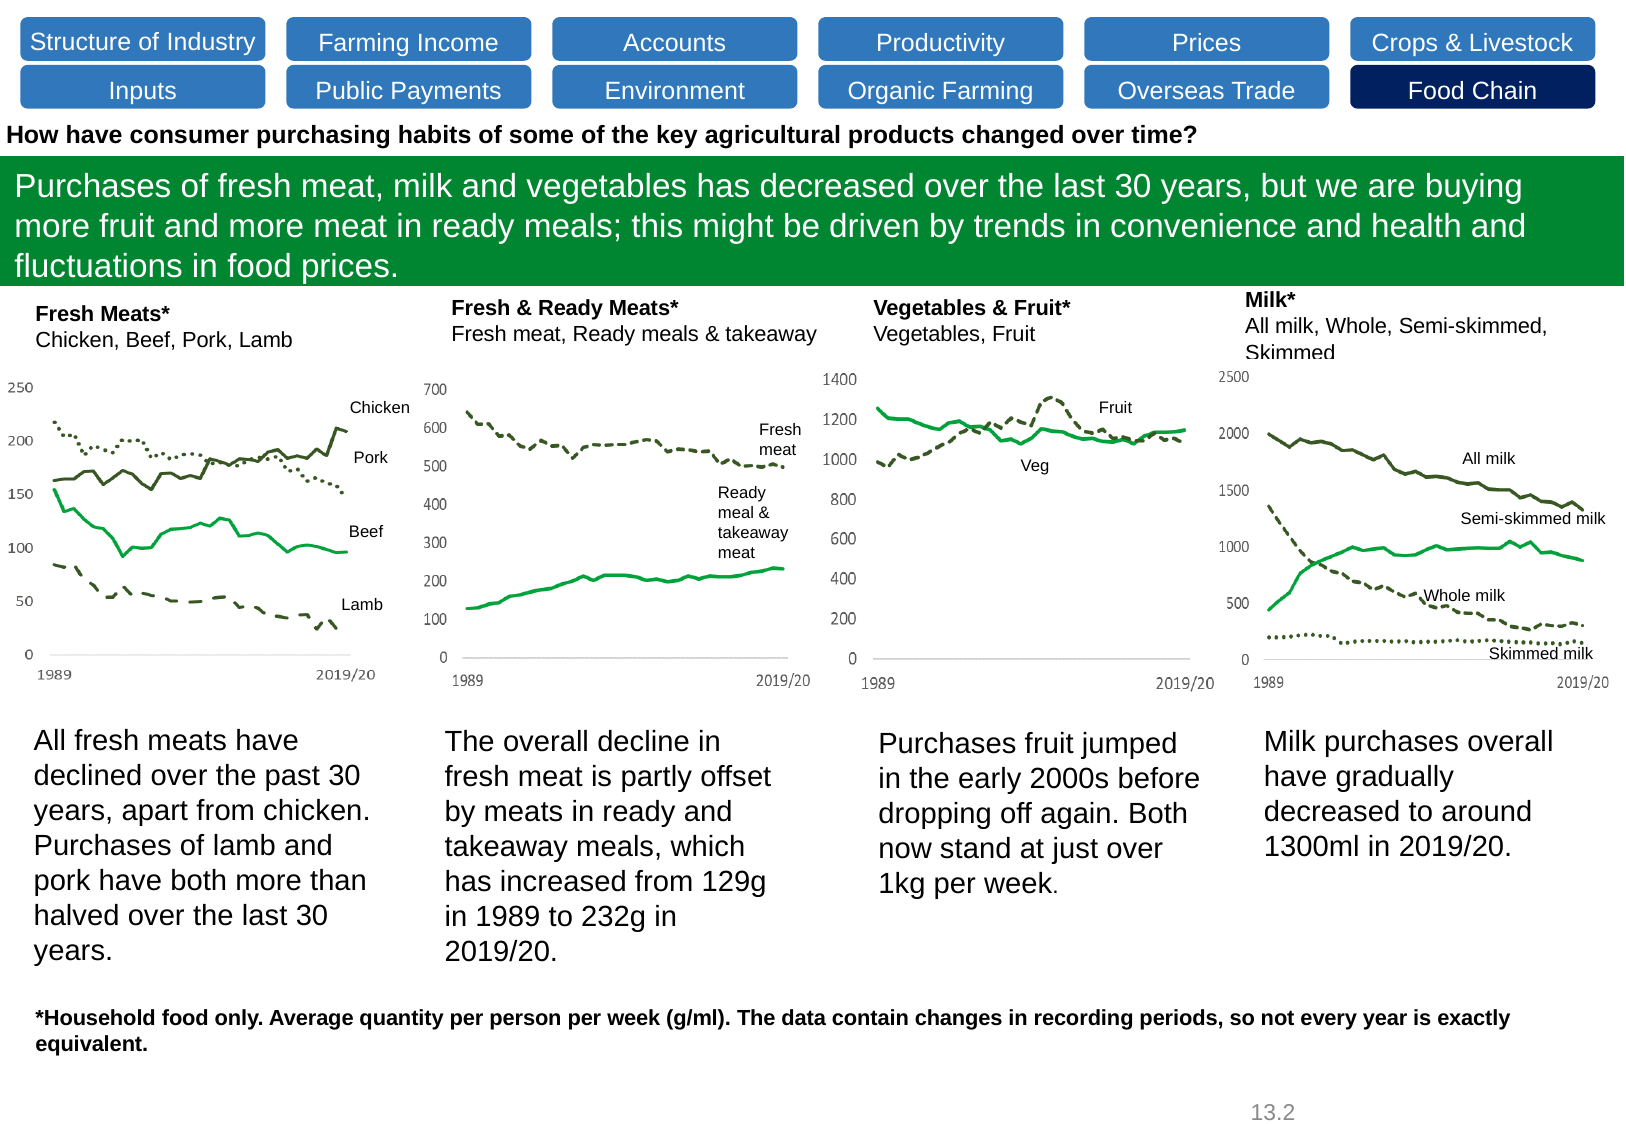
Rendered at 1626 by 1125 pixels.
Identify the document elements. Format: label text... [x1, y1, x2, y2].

text_box Public Payments [286, 64, 532, 109]
text_box Semi-skimmed milk [1445, 500, 1625, 532]
text_box Veg [1005, 446, 1112, 483]
text_box Ready meal & takeaway meat [702, 474, 809, 571]
text_box Beef [333, 513, 446, 557]
text_box *Household food only. Average quantity per person per week (g/ml). The data contain changes in recording periods, so not every year is exactly equivalent. [20, 995, 1589, 1064]
text_box Prices [1084, 17, 1330, 61]
text_box How have consumer purchasing habits of some of the key agricultural products changed over time? [0, 110, 1226, 156]
text_box Milk purchases overall have gradually decreased to around 1300ml in 2019/20. [1249, 715, 1614, 897]
text_box Purchases of fresh meat, milk and vegetables has decreased over the last 30 years, but we are buying more fruit and more meat in ready meals; this might be driven by trends in convenience and health and fluctuations in food prices. [0, 156, 1624, 286]
text_box Productivity [818, 17, 1064, 61]
picture [421, 360, 1615, 722]
text_box Structure of Industry [20, 17, 266, 61]
text_box Organic Farming [818, 64, 1064, 109]
text_box All milk [1447, 440, 1554, 473]
text_box Pork [338, 439, 451, 483]
text_box Food Chain [1350, 64, 1596, 109]
text_box Skimmed milk [1473, 635, 1615, 667]
text_box Fruit [1084, 389, 1190, 425]
text_box Fresh meat [744, 411, 851, 467]
text_box All fresh meats have declined over the past 30 years, apart from chicken. Purchases of lamb and pork have both more than halved over the last 30 years. [18, 714, 397, 974]
text_box Fresh Meats* Chicken, Beef, Pork, Lamb [20, 292, 334, 361]
text_box Farming Income [286, 17, 532, 61]
text_box Overseas Trade [1084, 64, 1330, 109]
text_box Fresh & Ready Meats* Fresh meat, Ready meals & takeaway [436, 285, 851, 355]
text_box Accounts [552, 17, 798, 61]
text_box The overall decline in fresh meat is partly offset by meats in ready and takeaway meals, which has increased from 129g in 1989 to 232g in 2019/20. [430, 715, 808, 975]
text_box 13.2 [1235, 1081, 1602, 1125]
text_box Whole milk [1408, 577, 1554, 613]
picture [4, 370, 383, 686]
text_box Lamb [326, 586, 438, 629]
text_box Vegetables & Fruit* Vegetables, Fruit [858, 285, 1117, 355]
text_box Environment [552, 64, 798, 109]
text_box Milk* All milk, Whole, Semi-skimmed, Skimmed [1230, 278, 1605, 359]
text_box Chicken [334, 389, 447, 432]
text_box Crops & Livestock [1350, 17, 1596, 61]
text_box Inputs [20, 64, 266, 109]
text_box Purchases fruit jumped in the early 2000s before dropping off again. Both now stand at just over 1kg per week. [863, 717, 1216, 906]
